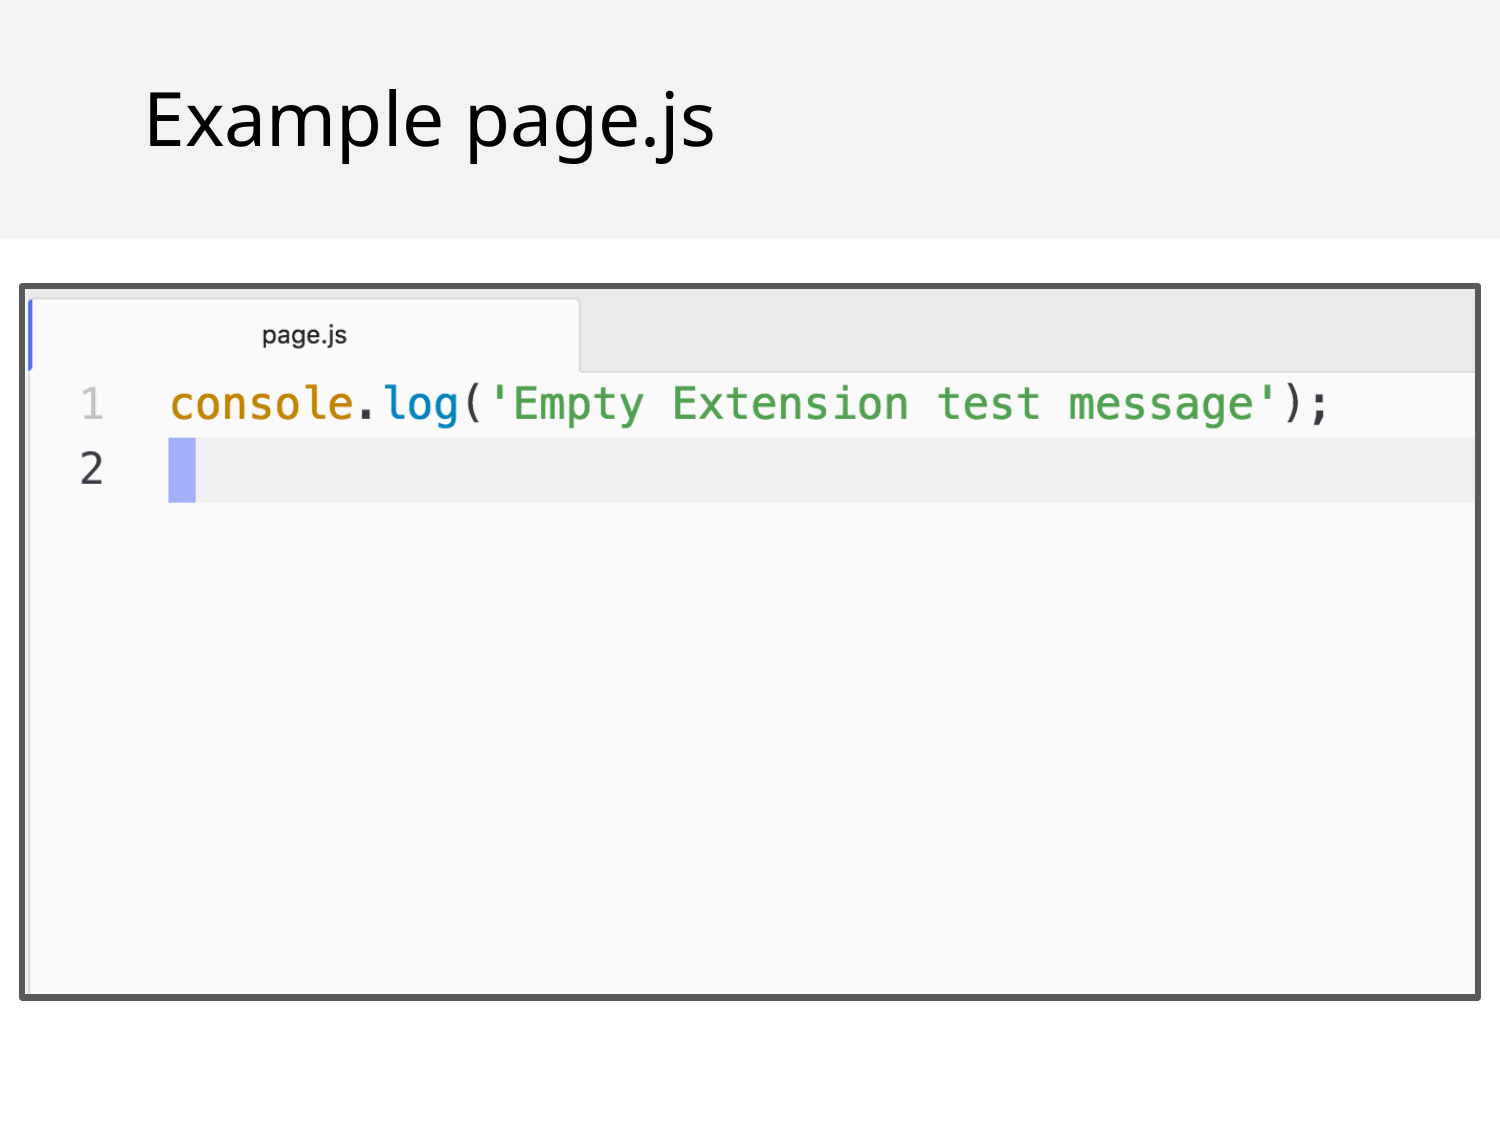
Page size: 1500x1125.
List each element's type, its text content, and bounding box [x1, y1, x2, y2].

title Example page.js [128, 56, 1372, 183]
picture [24, 289, 1475, 995]
